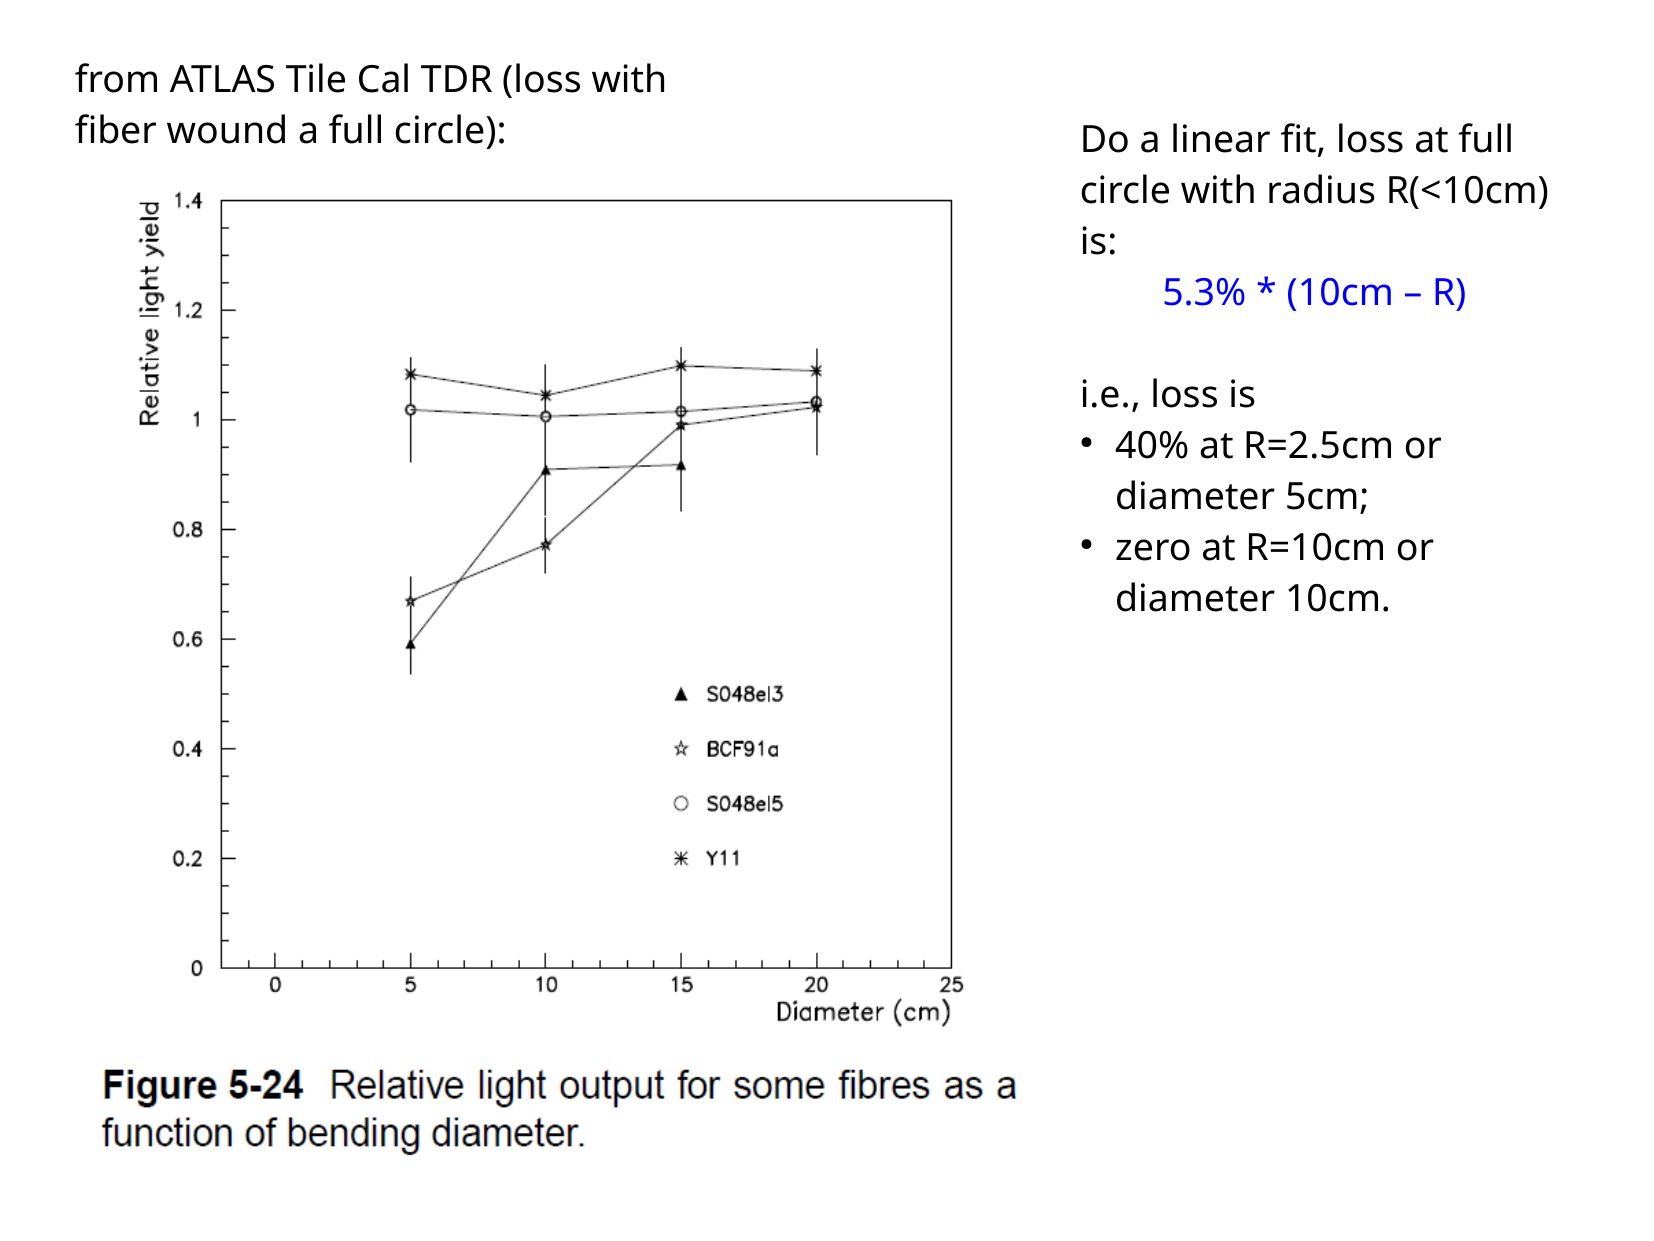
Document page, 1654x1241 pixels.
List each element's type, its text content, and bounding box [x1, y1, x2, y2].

picture [74, 164, 1036, 1171]
text_box from ATLAS Tile Cal TDR (loss with fiber wound a full circle): [60, 45, 697, 165]
text_box Do a linear fit, loss at full circle with radius R(<10cm) is: 5.3% * (10cm – R) i.e., loss is 40% at R=2.5cm or diameter 5cm; zero at R=10cm or diameter 10cm. [1065, 105, 1597, 695]
